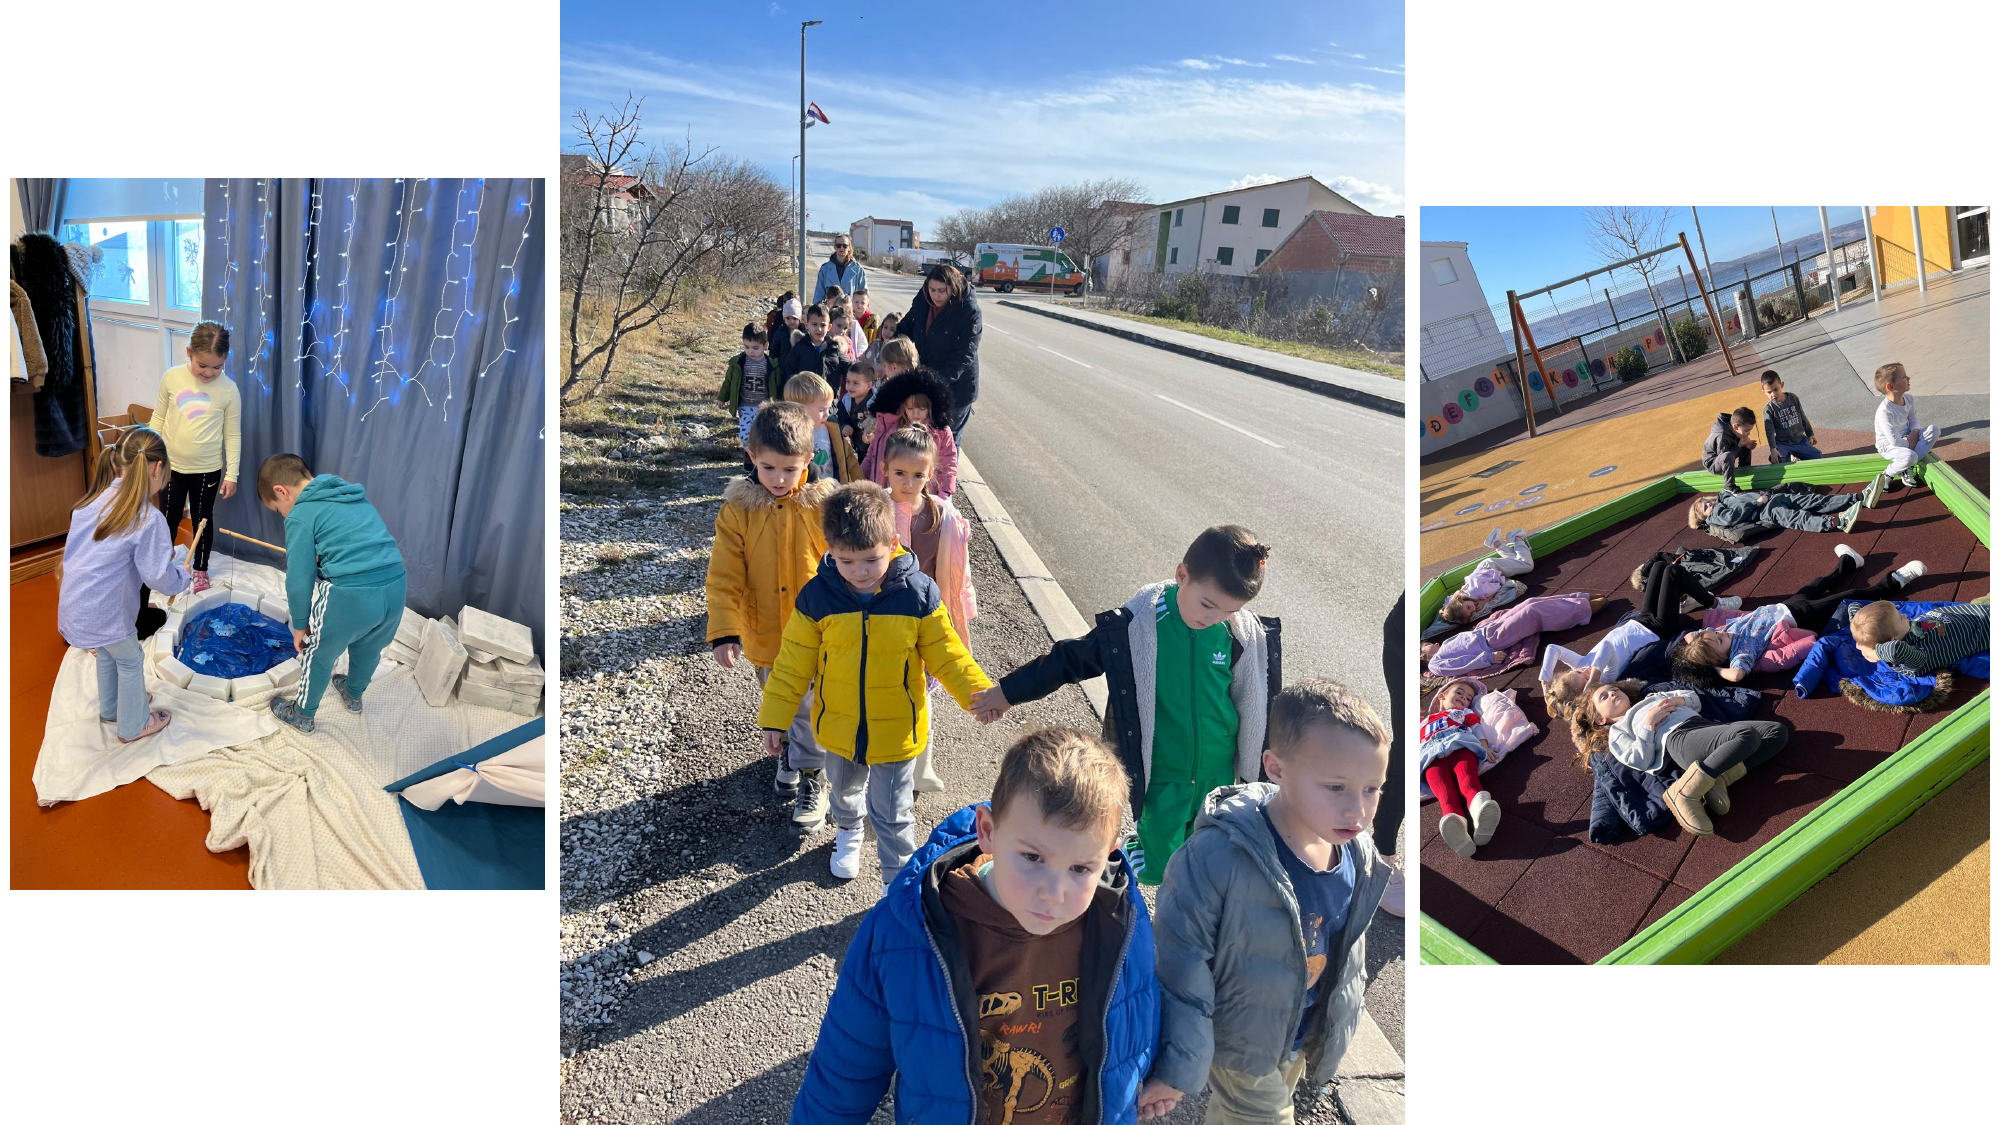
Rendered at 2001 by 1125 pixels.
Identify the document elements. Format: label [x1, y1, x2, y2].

picture [560, 0, 1405, 1125]
picture [10, 178, 545, 890]
picture [1420, 206, 1990, 965]
